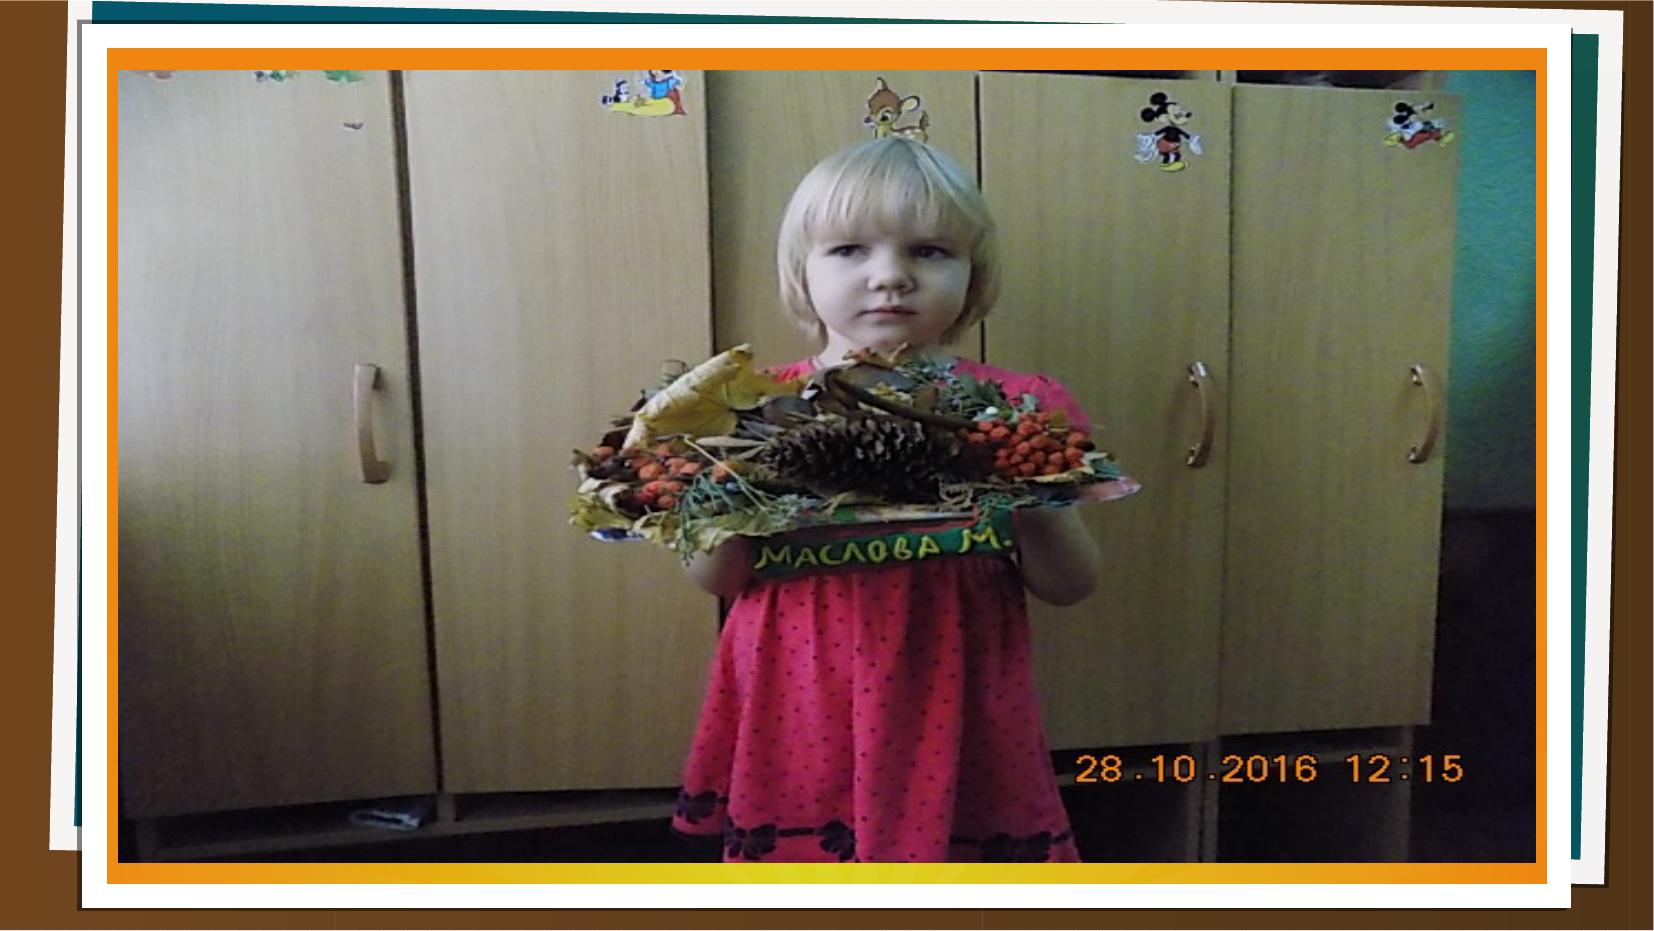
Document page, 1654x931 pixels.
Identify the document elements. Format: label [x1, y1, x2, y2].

picture [118, 70, 1536, 863]
